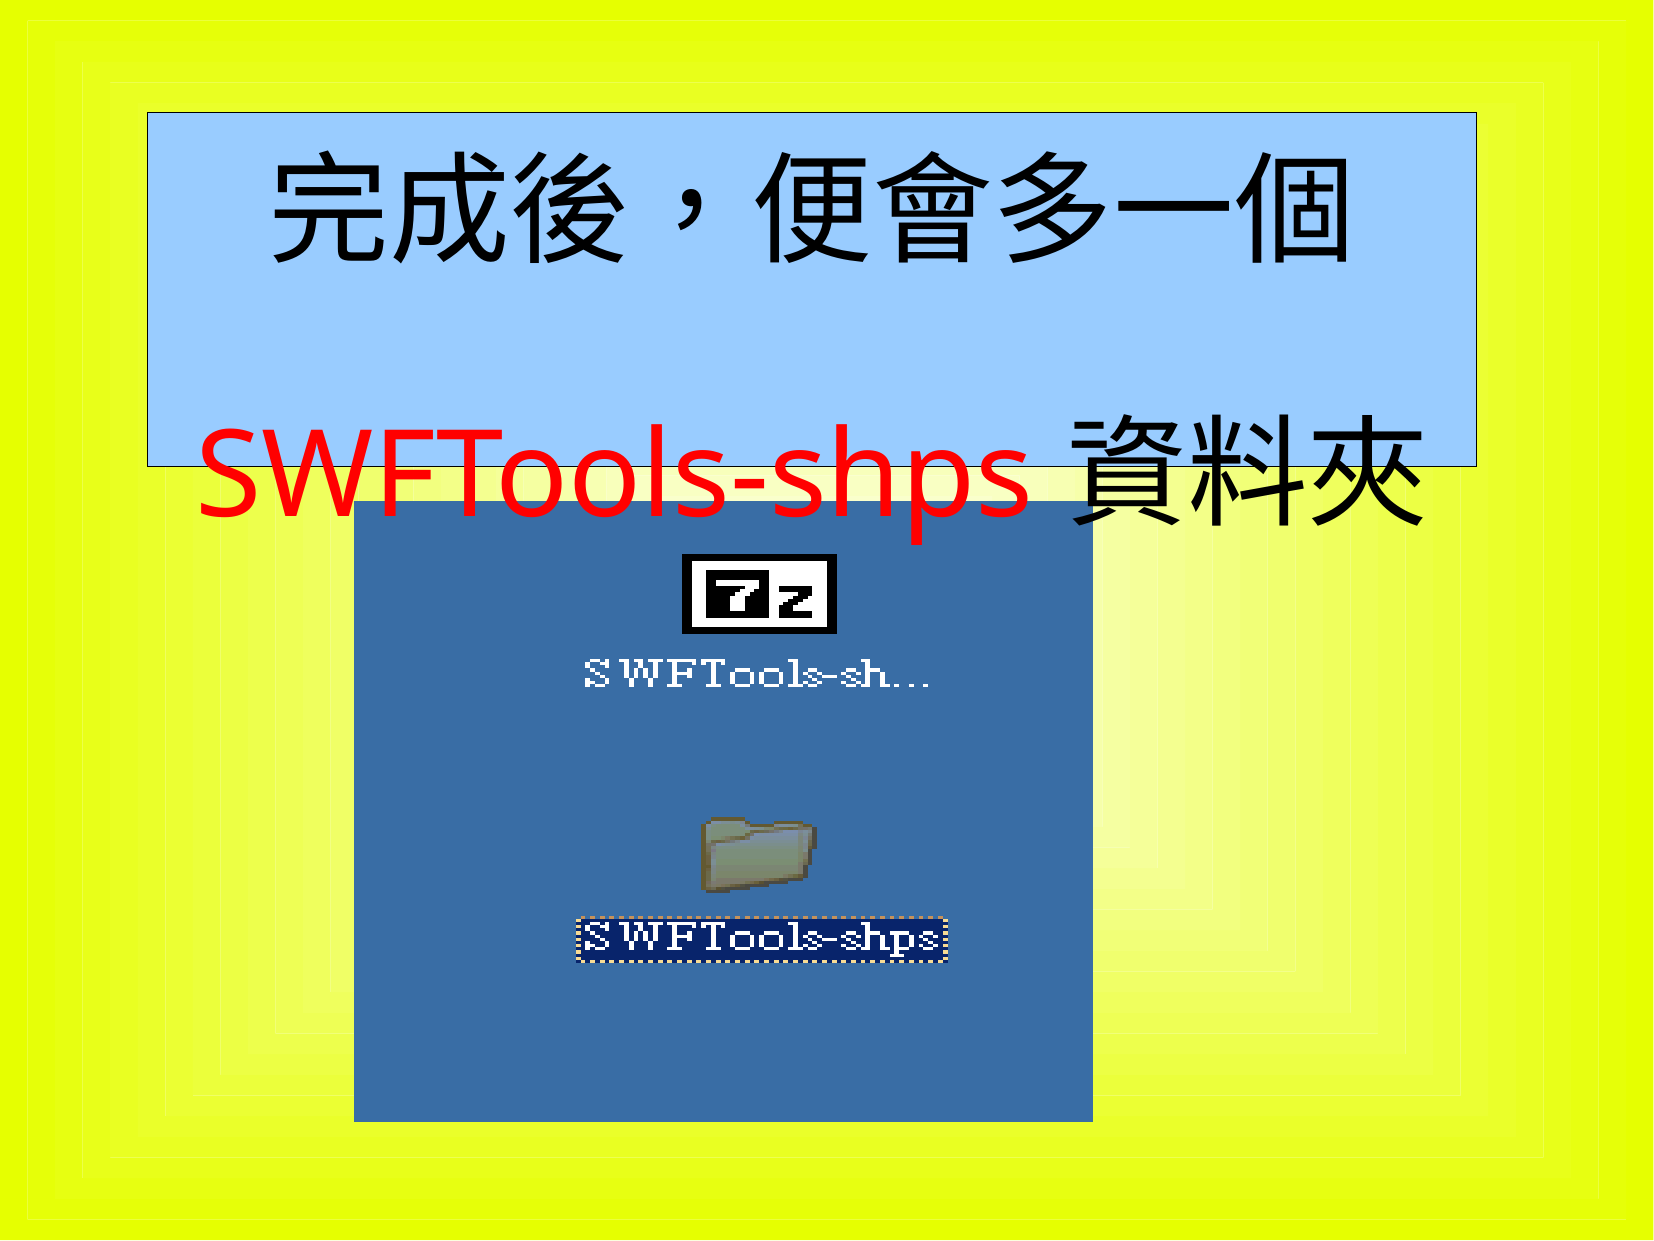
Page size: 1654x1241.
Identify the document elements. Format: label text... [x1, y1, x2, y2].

text_box 完成後，便會多一個 SWFTools-shps資料夾 [147, 112, 1477, 467]
picture [354, 501, 1093, 1123]
picture [590, 501, 619, 508]
picture [517, 501, 546, 508]
picture [926, 501, 953, 508]
